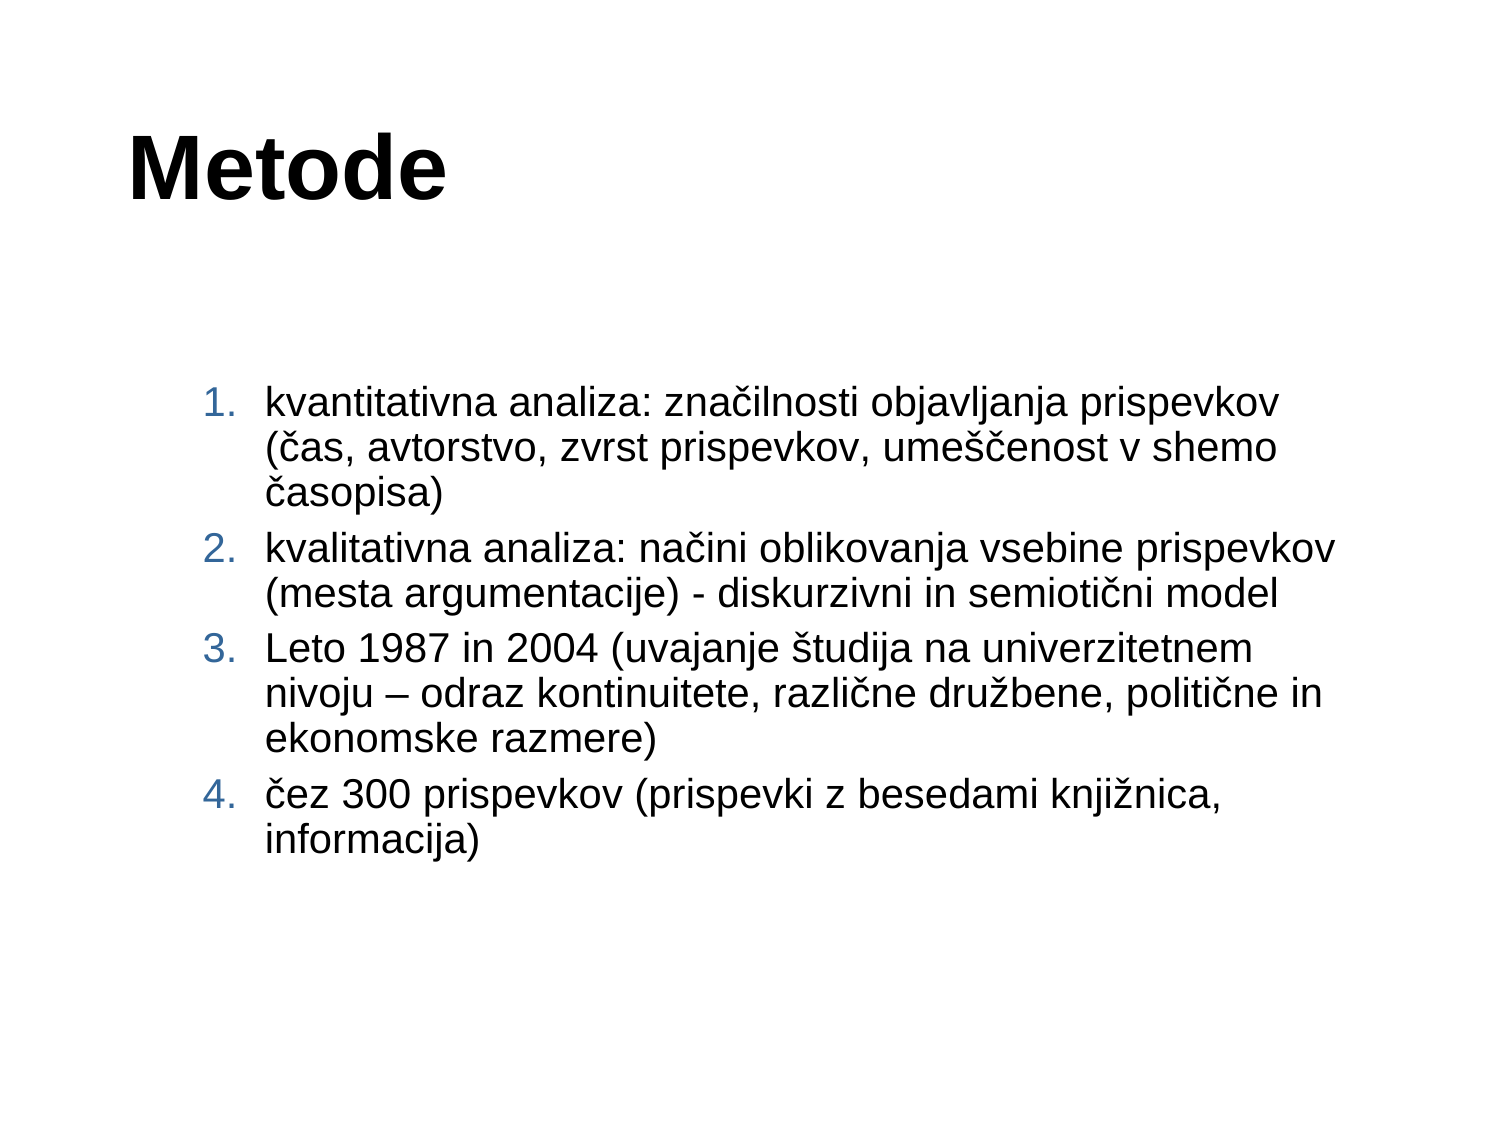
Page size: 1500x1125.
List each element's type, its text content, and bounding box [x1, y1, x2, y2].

title Metode [112, 37, 1388, 225]
list kvantitativna analiza: značilnosti objavljanja prispevkov (čas, avtorstvo, zvrst prispevkov, umeščenost v shemo časopisa) kvalitativna analiza: načini oblikovanja vsebine prispevkov (mesta argumentacije) - diskurzivni in semiotični model Leto 1987 in 2004 (uvajanje študija na univerzitetnem nivoju – odraz kontinuitete, različne družbene, politične in ekonomske razmere) čez 300 prispevkov (prispevki z besedami knjižnica, informacija) [112, 312, 1388, 988]
